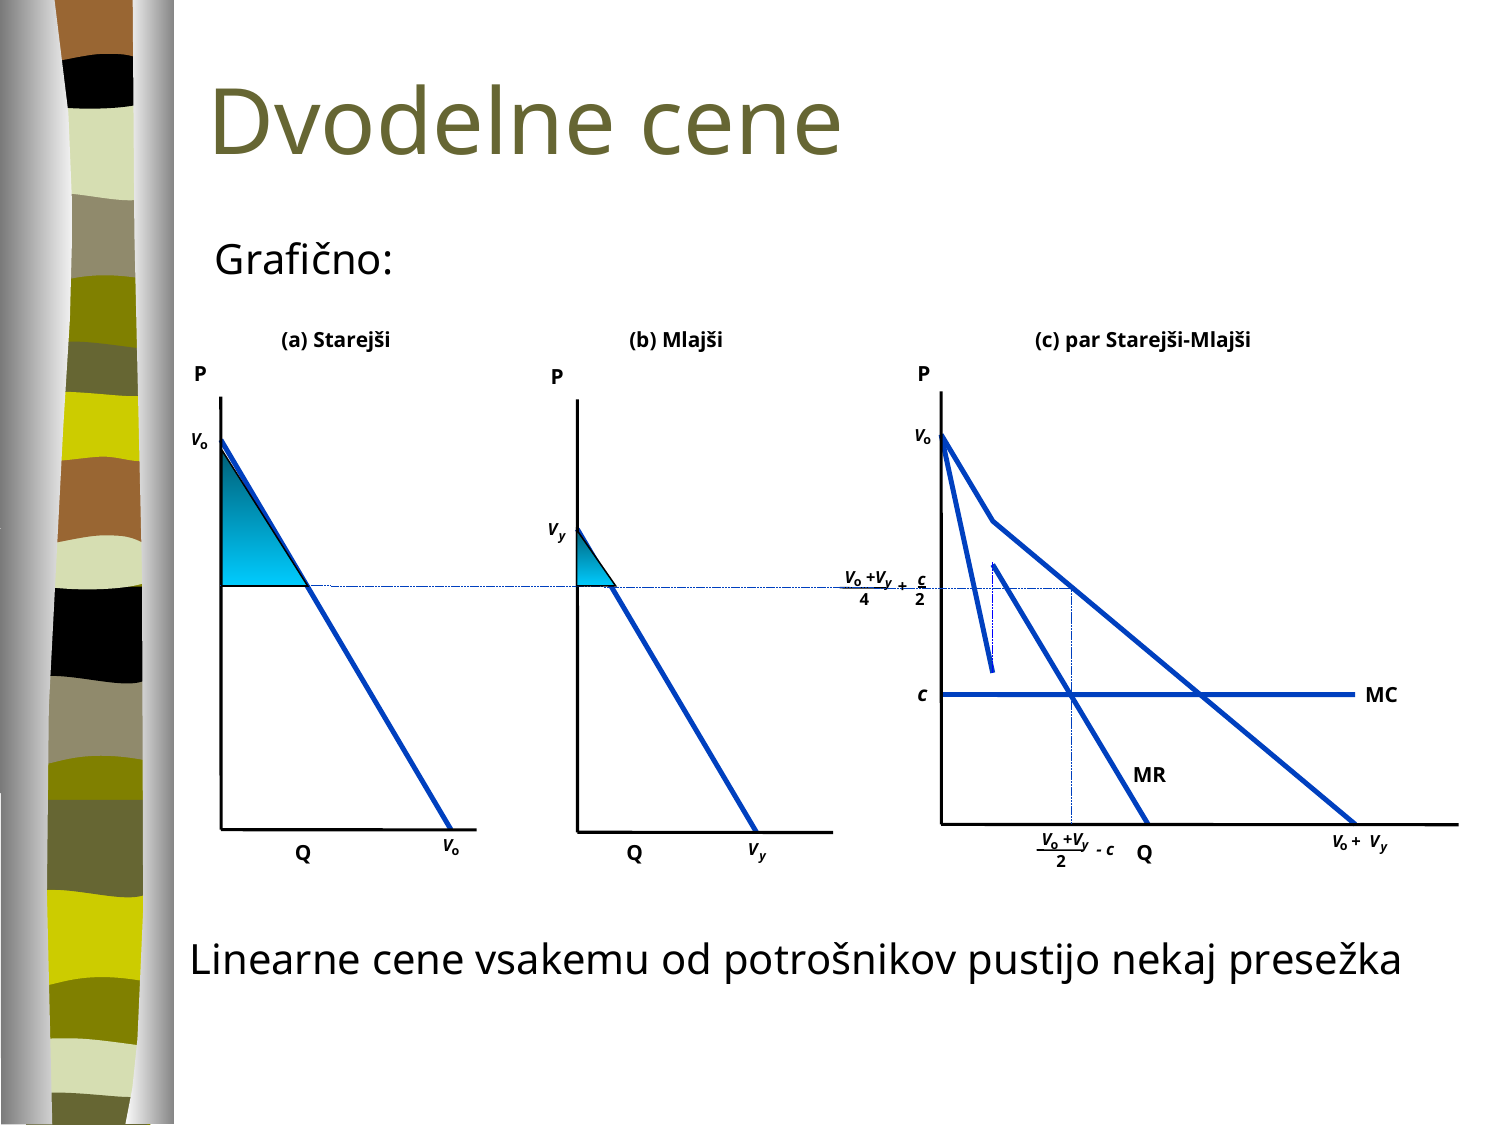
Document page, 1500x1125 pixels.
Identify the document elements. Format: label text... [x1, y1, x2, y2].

text_box o [200, 436, 208, 452]
text_box Grafično: [200, 236, 1388, 291]
text_box P [550, 363, 564, 389]
text_box V [442, 834, 453, 855]
text_box V [190, 428, 202, 449]
text_box (c) par Starejši-Mlajši [1035, 326, 1252, 352]
text_box (a) Starejši [281, 326, 391, 352]
text_box o [1050, 836, 1059, 849]
text_box 4 [859, 588, 870, 609]
text_box Q [295, 839, 312, 865]
text_box Q [299, 848, 306, 858]
text_box [576, 399, 834, 830]
text_box y [759, 847, 766, 861]
text_box [943, 391, 1459, 823]
text_box V [1369, 830, 1380, 851]
text_box y [761, 854, 766, 863]
text_box [221, 450, 446, 828]
text_box c [917, 680, 928, 706]
text_box Q [1136, 839, 1153, 865]
text_box V [1041, 828, 1052, 849]
text_box o [923, 432, 932, 448]
text_box o [853, 574, 862, 587]
text_box V [914, 424, 925, 445]
text_box +V [1062, 828, 1083, 849]
title Dvodelne cene [192, 0, 1468, 236]
text_box [943, 455, 1191, 692]
text_box o [451, 842, 460, 858]
text_box P [917, 360, 931, 386]
text_box Q [626, 839, 643, 865]
text_box y [885, 575, 892, 587]
text_box V [844, 566, 855, 587]
text_box +V [865, 566, 886, 587]
text_box 2 [1056, 850, 1067, 871]
text_box MC [1365, 681, 1399, 707]
text_box 2 [915, 588, 925, 609]
text_box c [917, 568, 926, 586]
text_box y [1380, 839, 1388, 855]
text_box y [1081, 837, 1089, 853]
text_box MR [1132, 761, 1167, 787]
text_box V [1332, 830, 1343, 851]
text_box V [747, 838, 759, 859]
text_box (b) Mlajši [629, 326, 724, 352]
text_box + [897, 575, 908, 596]
text_box Linearne cene vsakemu od potrošnikov pustijo nekaj presežka [174, 924, 1426, 991]
text_box + [1351, 830, 1366, 851]
text_box [943, 697, 1143, 822]
text_box y [558, 527, 566, 543]
text_box P [193, 360, 207, 386]
text_box [223, 396, 477, 828]
text_box - c [1096, 838, 1115, 859]
text_box o [1339, 838, 1351, 854]
text_box V [547, 519, 558, 540]
text_box [1077, 698, 1348, 823]
